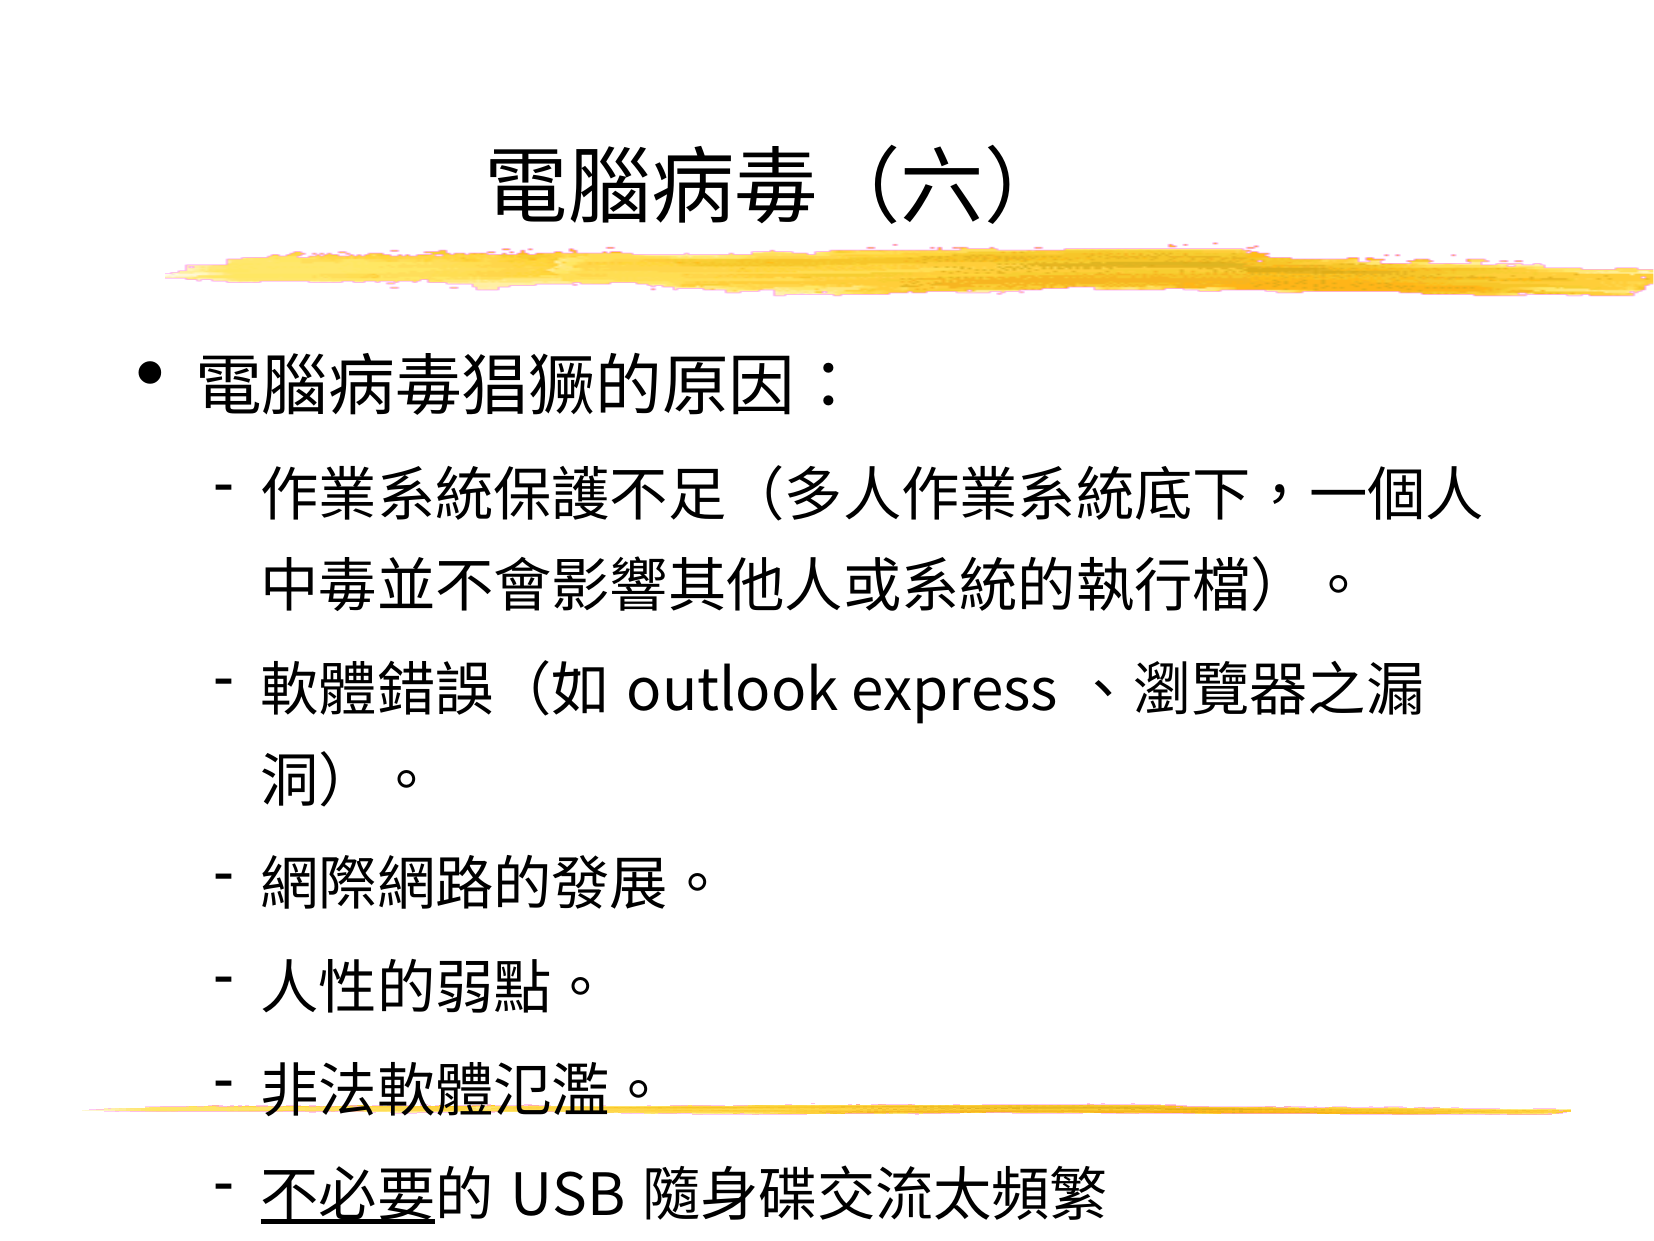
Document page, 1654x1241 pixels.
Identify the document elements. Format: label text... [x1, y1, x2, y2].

picture [165, 237, 1654, 308]
picture [346, 1102, 364, 1108]
picture [574, 1102, 580, 1110]
picture [521, 1102, 545, 1110]
picture [584, 1102, 590, 1110]
list 電腦病毒猖獗的原因： 作業系統保護不足（多人作業系統底下，一個人中毒並不會影響其他人或系統的執行檔）。 軟體錯誤（如outlook express、瀏覽器之漏洞）。 網際網路的發展。 人性的弱點。 非法軟體氾濫。 不必要的USB隨身碟交流太頻繁 [124, 316, 1530, 1061]
picture [82, 1102, 1571, 1117]
title 電腦病毒（六） [73, 41, 1479, 249]
picture [593, 1102, 599, 1110]
